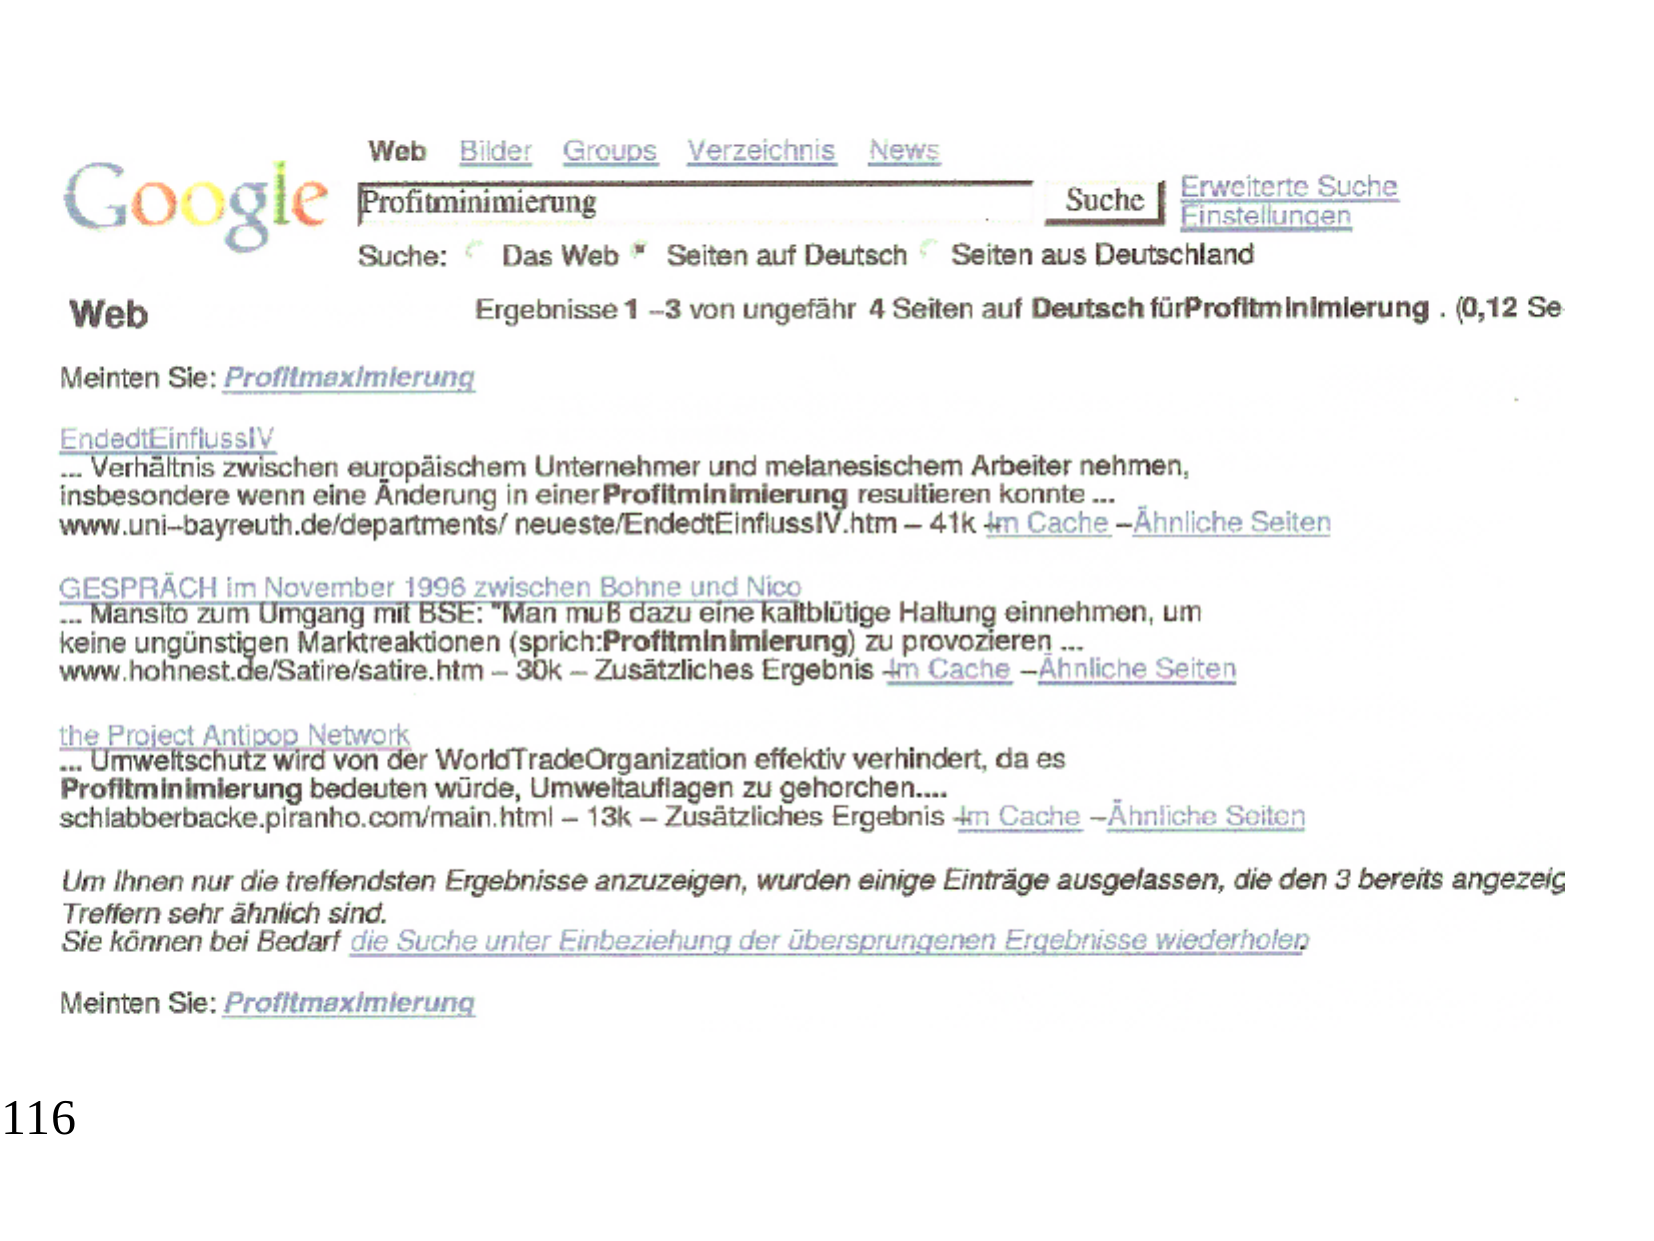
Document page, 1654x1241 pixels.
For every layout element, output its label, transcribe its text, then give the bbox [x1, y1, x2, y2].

picture [50, 137, 1565, 1034]
text_box <Nummer> [1, 1090, 236, 1152]
